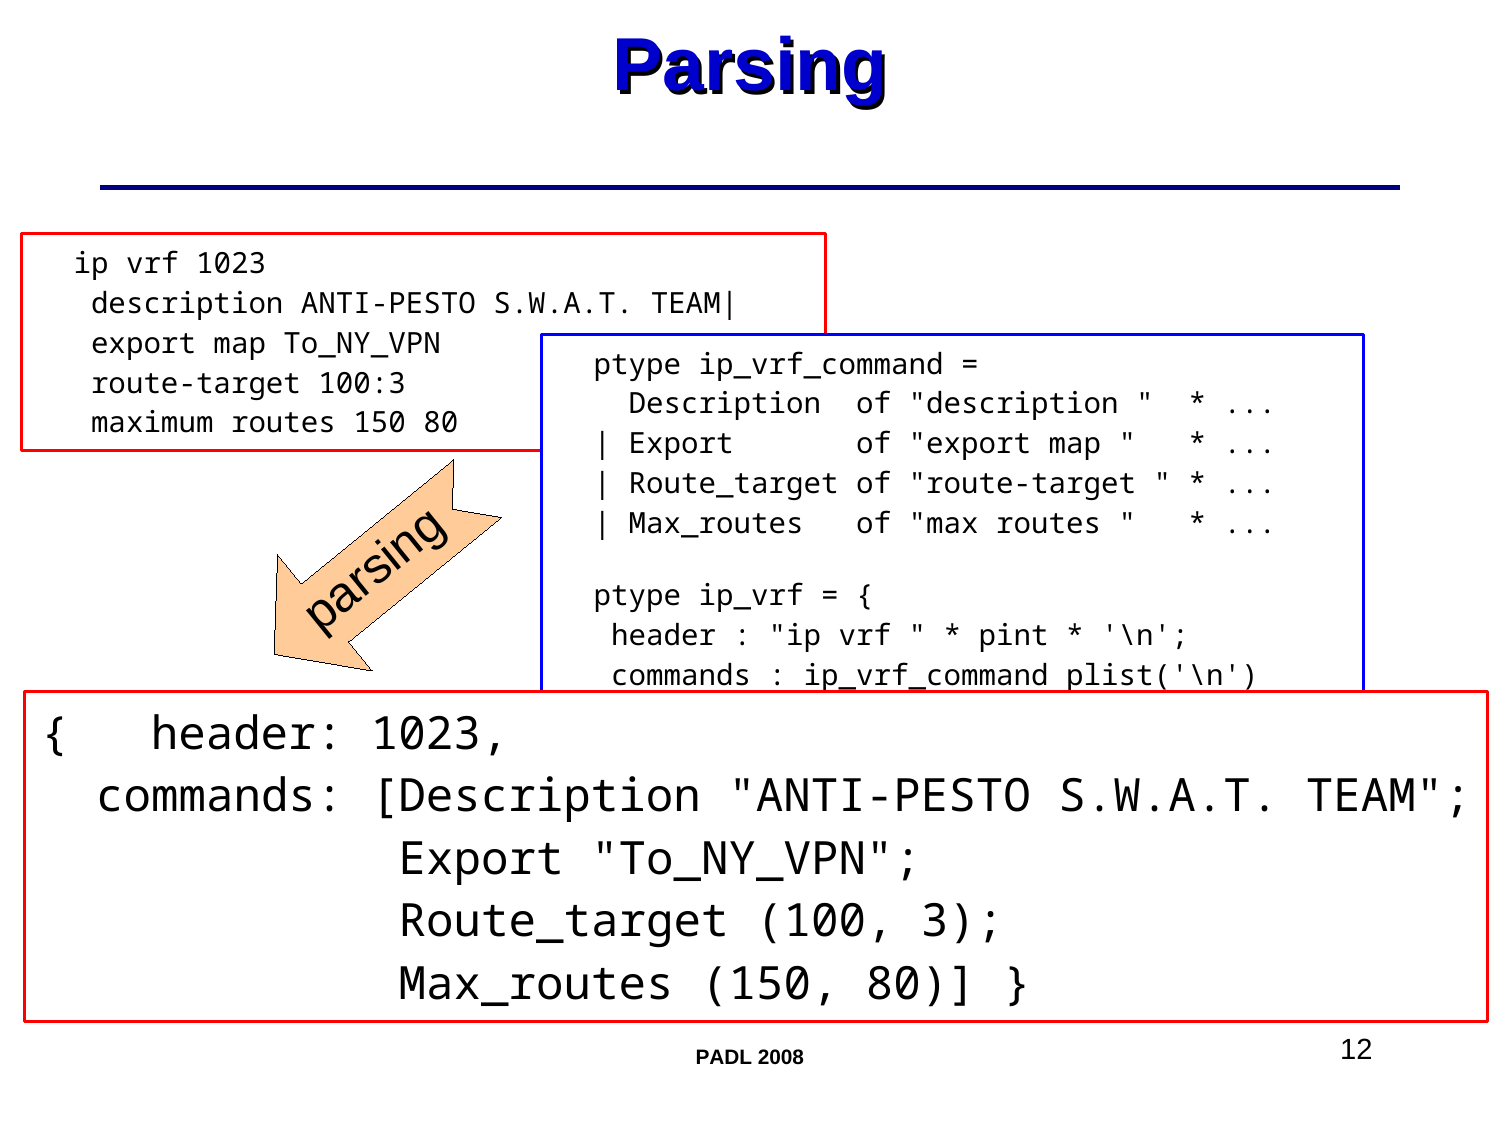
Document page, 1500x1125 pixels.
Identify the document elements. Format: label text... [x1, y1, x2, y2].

text_box { header: 1023, commands: [Description "ANTI-PESTO S.W.A.T. TEAM"; Export "To_NY_VPN"; Route_target (100, 3); Max_routes (150, 80)] } [24, 691, 1488, 993]
text_box parsing [275, 479, 471, 657]
text_box [275, 554, 300, 601]
text_box [274, 459, 502, 671]
text_box ptype ip_vrf_command = Description of "description " * ... | Export of "export map " * ... | Route_target of "route-target " * ... | Max_routes of "max routes " * ... ptype ip_vrf = { header : "ip vrf " * pint * '\n'; commands : ip_vrf_command plist('\n') } [541, 334, 1293, 690]
title Parsing [99, 0, 1401, 156]
text_box ip vrf 1023 description ANTI-PESTO S.W.A.T. TEAM| export map To_NY_VPN route-target 100:3 maximum routes 150 80 [21, 233, 755, 435]
